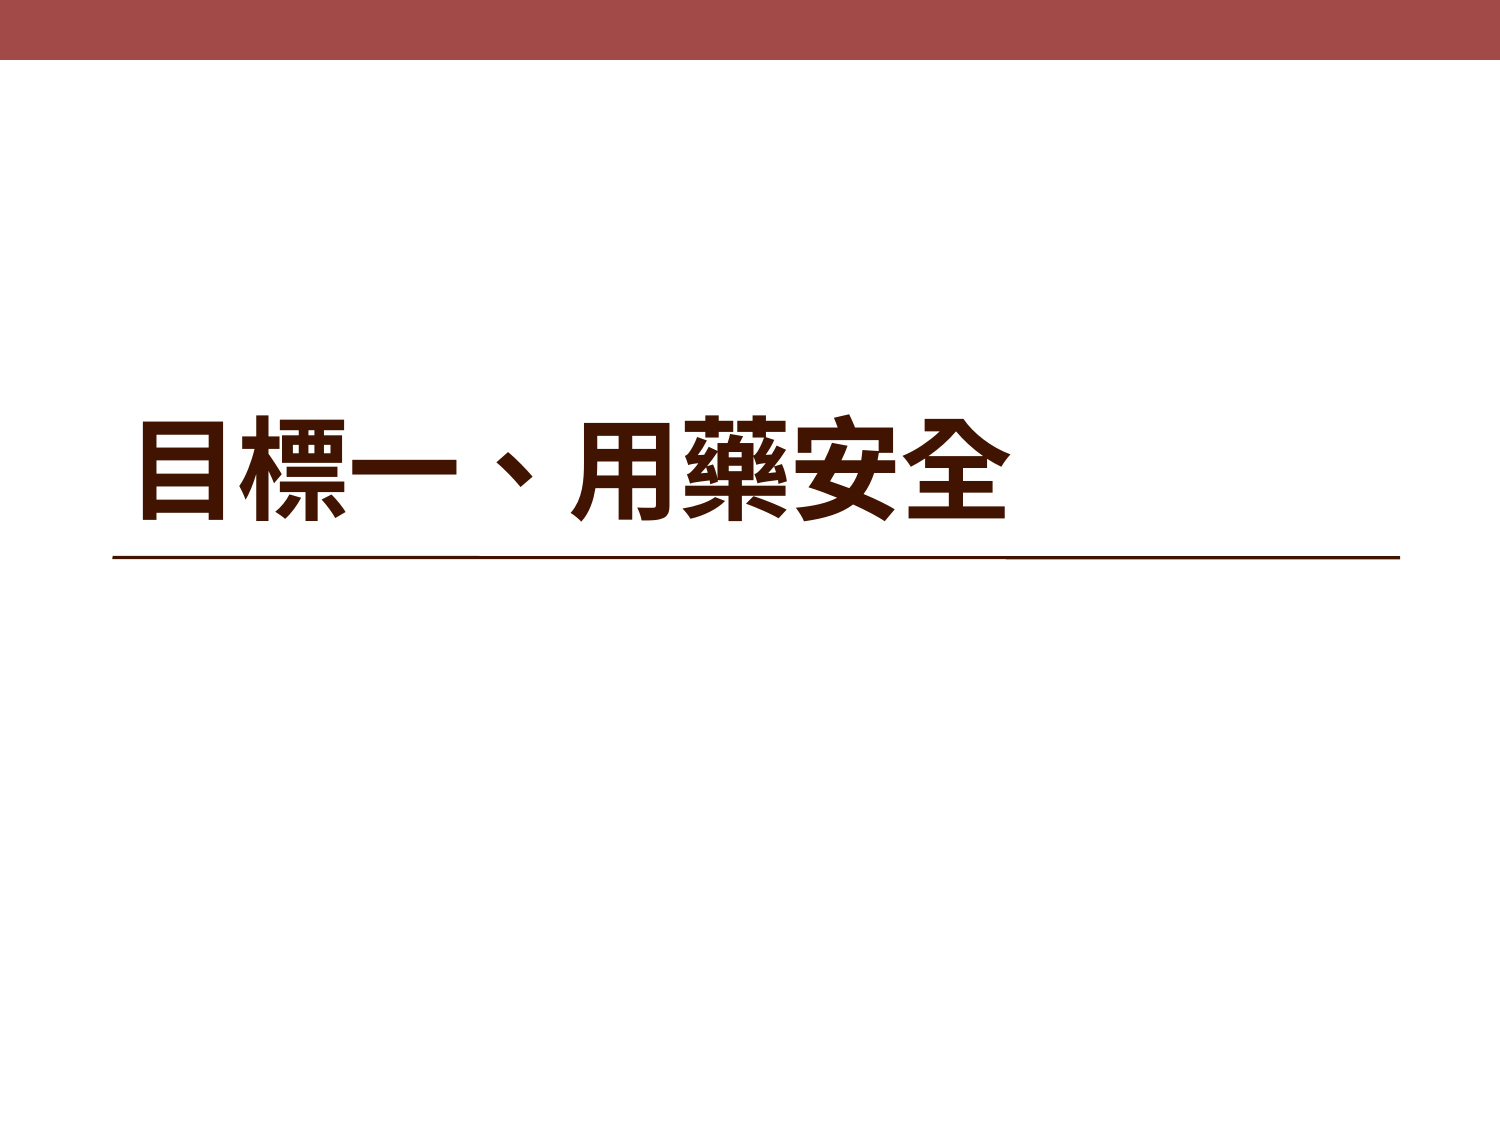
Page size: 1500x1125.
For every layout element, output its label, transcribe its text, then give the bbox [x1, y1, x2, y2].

title 目標一、用藥安全 [112, 224, 1401, 542]
